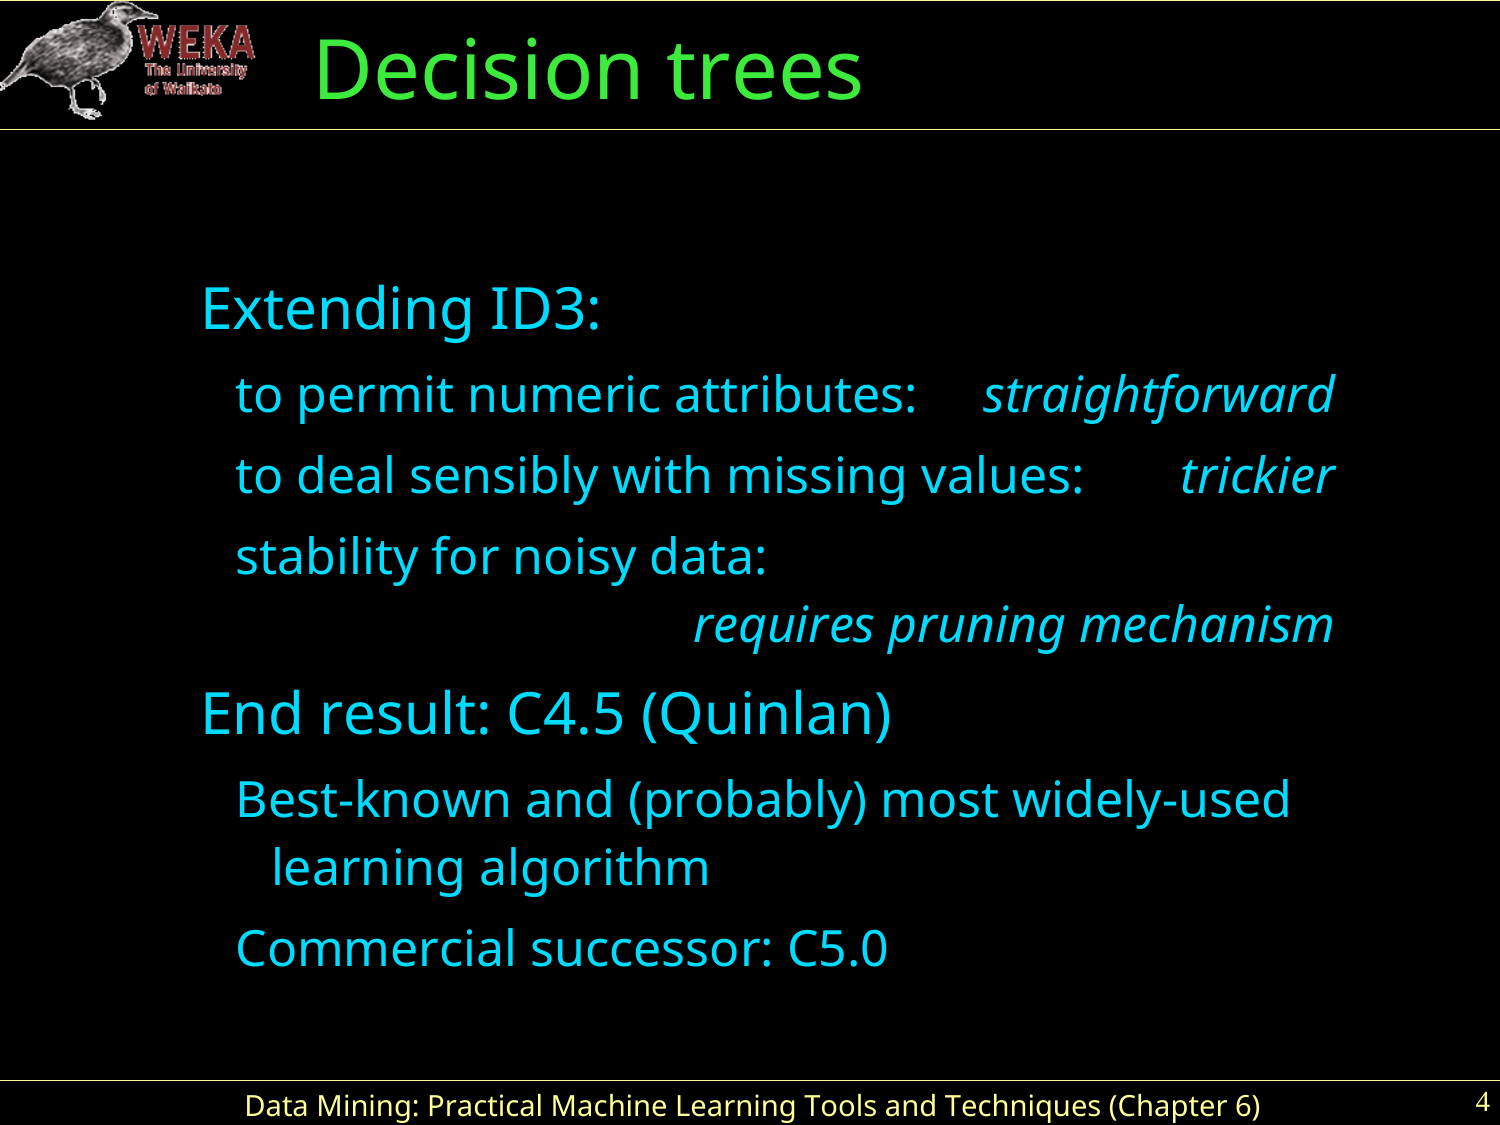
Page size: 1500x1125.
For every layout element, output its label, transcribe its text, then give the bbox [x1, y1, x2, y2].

title Decision trees [297, 0, 1500, 148]
list Extending ID3: to permit numeric attributes: straightforward to deal sensibly with missing values: trickier stability for noisy data: requires pruning mechanism End result: C4.5 (Quinlan) Best-known and (probably) most widely-used learning algorithm Commercial successor: C5.0 [149, 260, 1388, 936]
picture [0, 1, 266, 129]
